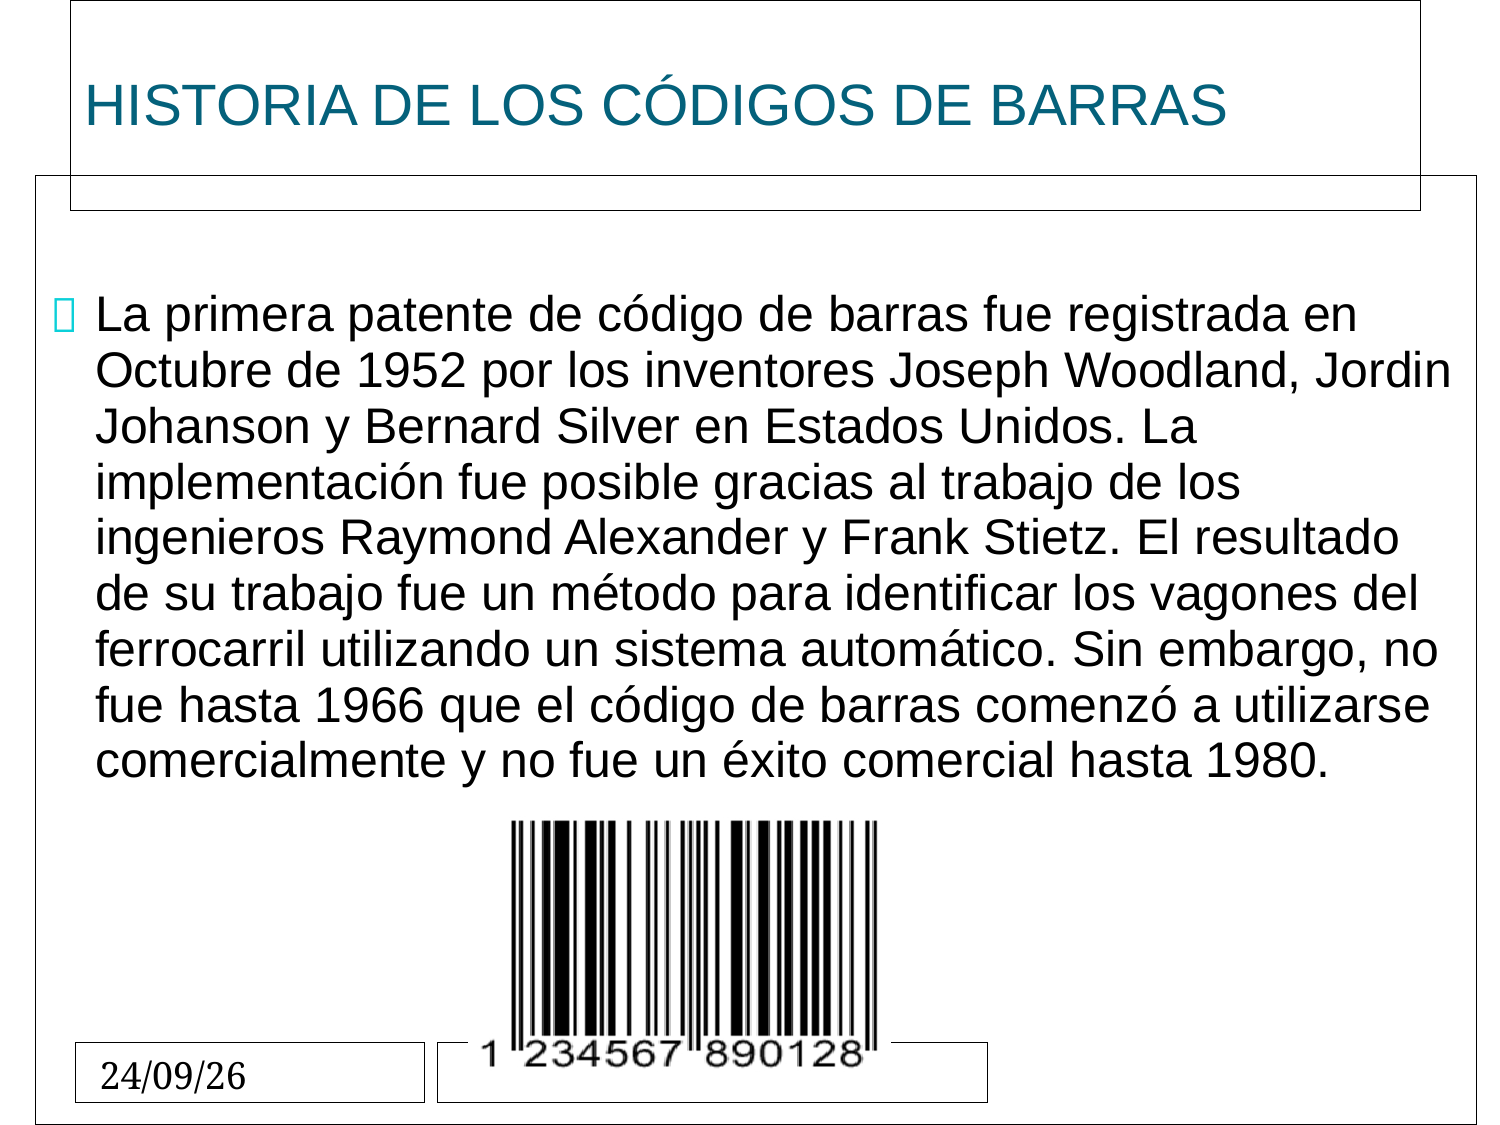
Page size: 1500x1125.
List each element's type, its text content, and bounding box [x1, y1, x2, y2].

list La primera patente de código de barras fue registrada en Octubre de 1952 por los inventores Joseph Woodland, Jordin Johanson y Bernard Silver en Estados Unidos. La implementación fue posible gracias al trabajo de los ingenieros Raymond Alexander y Frank Stietz. El resultado de su trabajo fue un método para identificar los vagones del ferrocarril utilizando un sistema automático. Sin embargo, no fue hasta 1966 que el código de barras comenzó a utilizarse comercialmente y no fue un éxito comercial hasta 1980. [35, 175, 1477, 1125]
title HISTORIA DE LOS CÓDIGOS DE BARRAS [70, 0, 1421, 175]
picture [468, 808, 891, 1075]
